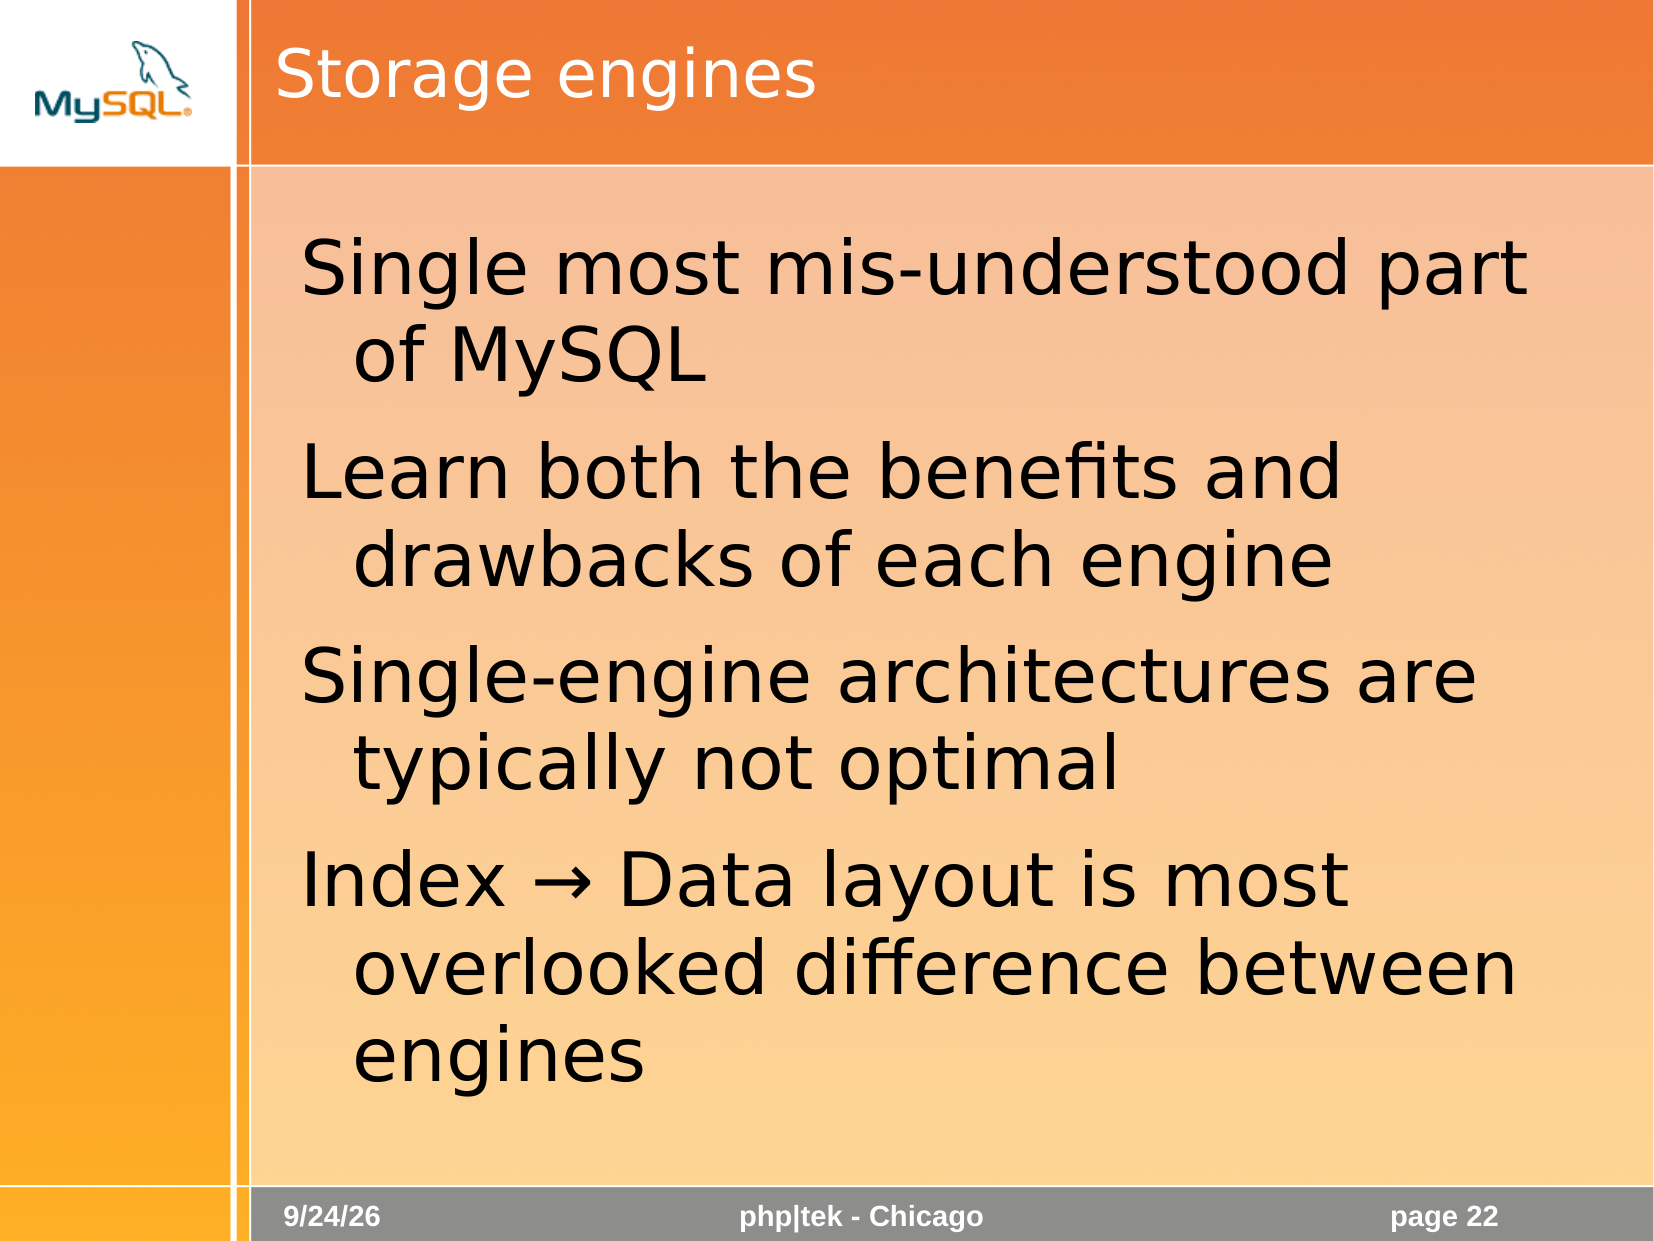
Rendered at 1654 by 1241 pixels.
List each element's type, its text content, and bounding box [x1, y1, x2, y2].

picture [0, 0, 1654, 1241]
title Storage engines [274, 11, 1500, 137]
list Single most mis-understood part of MySQL Learn both the benefits and drawbacks of each engine Single-engine architectures are typically not optimal Index → Data layout is most overlooked difference between engines [300, 225, 1613, 1163]
picture [35, 41, 192, 123]
